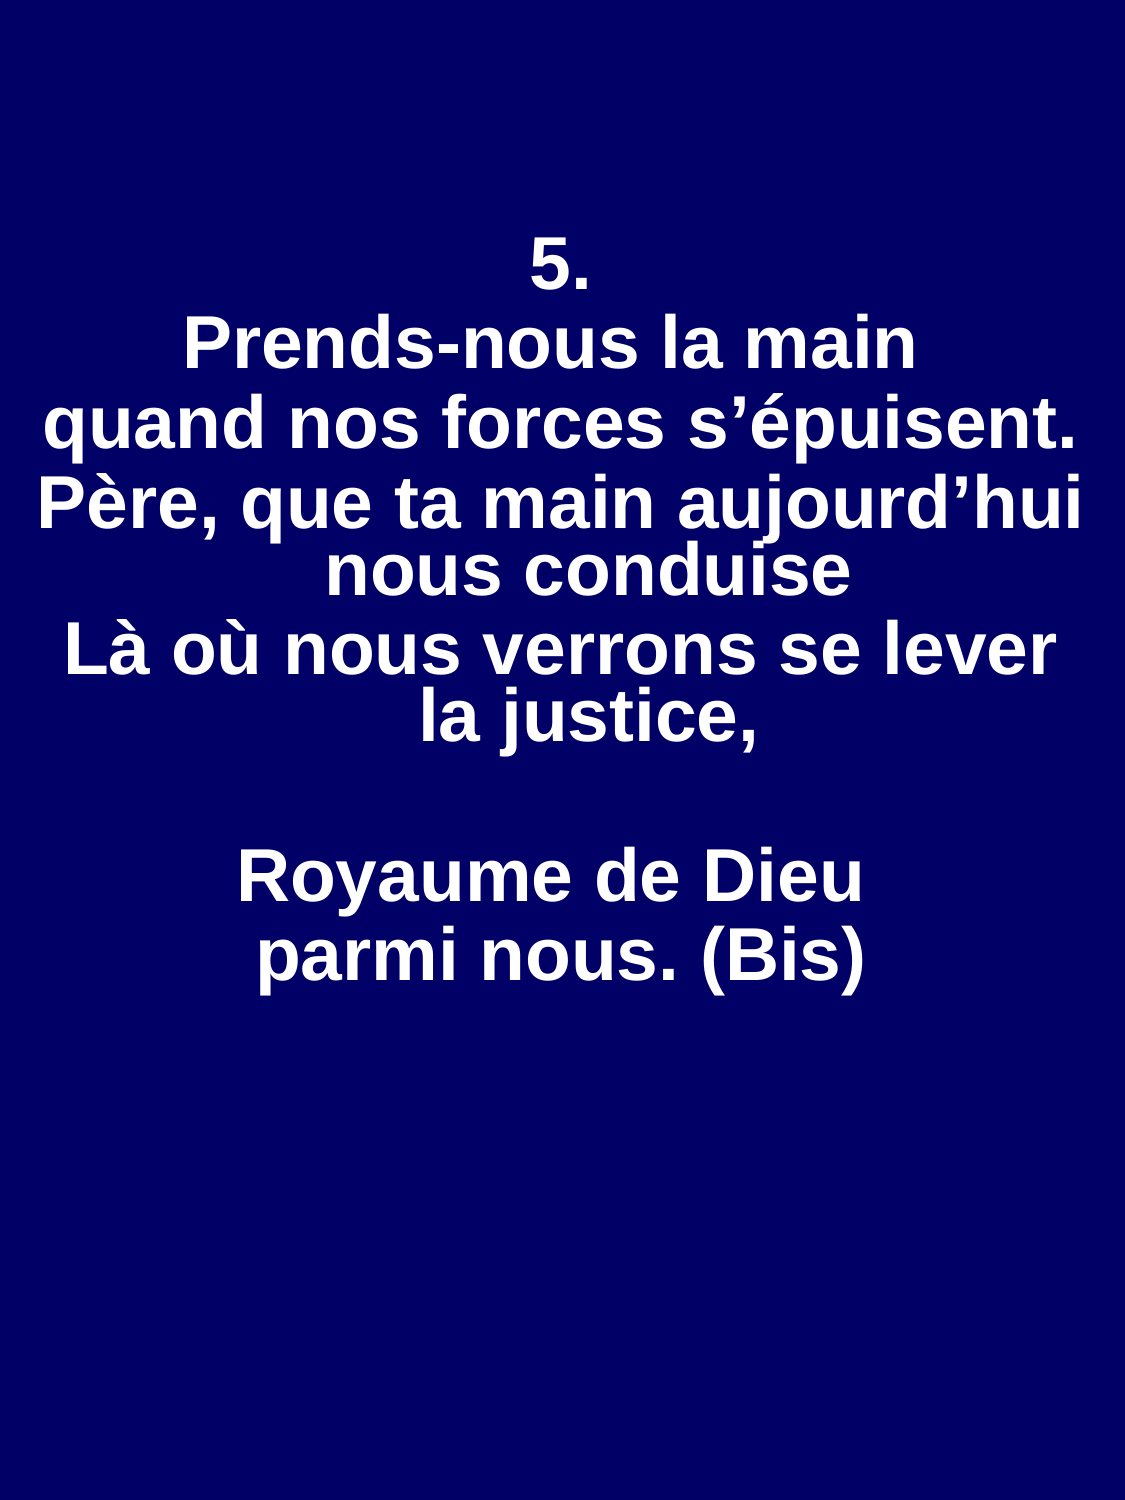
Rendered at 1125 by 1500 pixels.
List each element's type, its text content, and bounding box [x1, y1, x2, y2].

text_box 5. Prends-nous la main quand nos forces s’épuisent. Père, que ta main aujourd’hui nous conduise Là où nous verrons se lever la justice, Royaume de Dieu parmi nous. (Bis) [11, 35, 1111, 1441]
